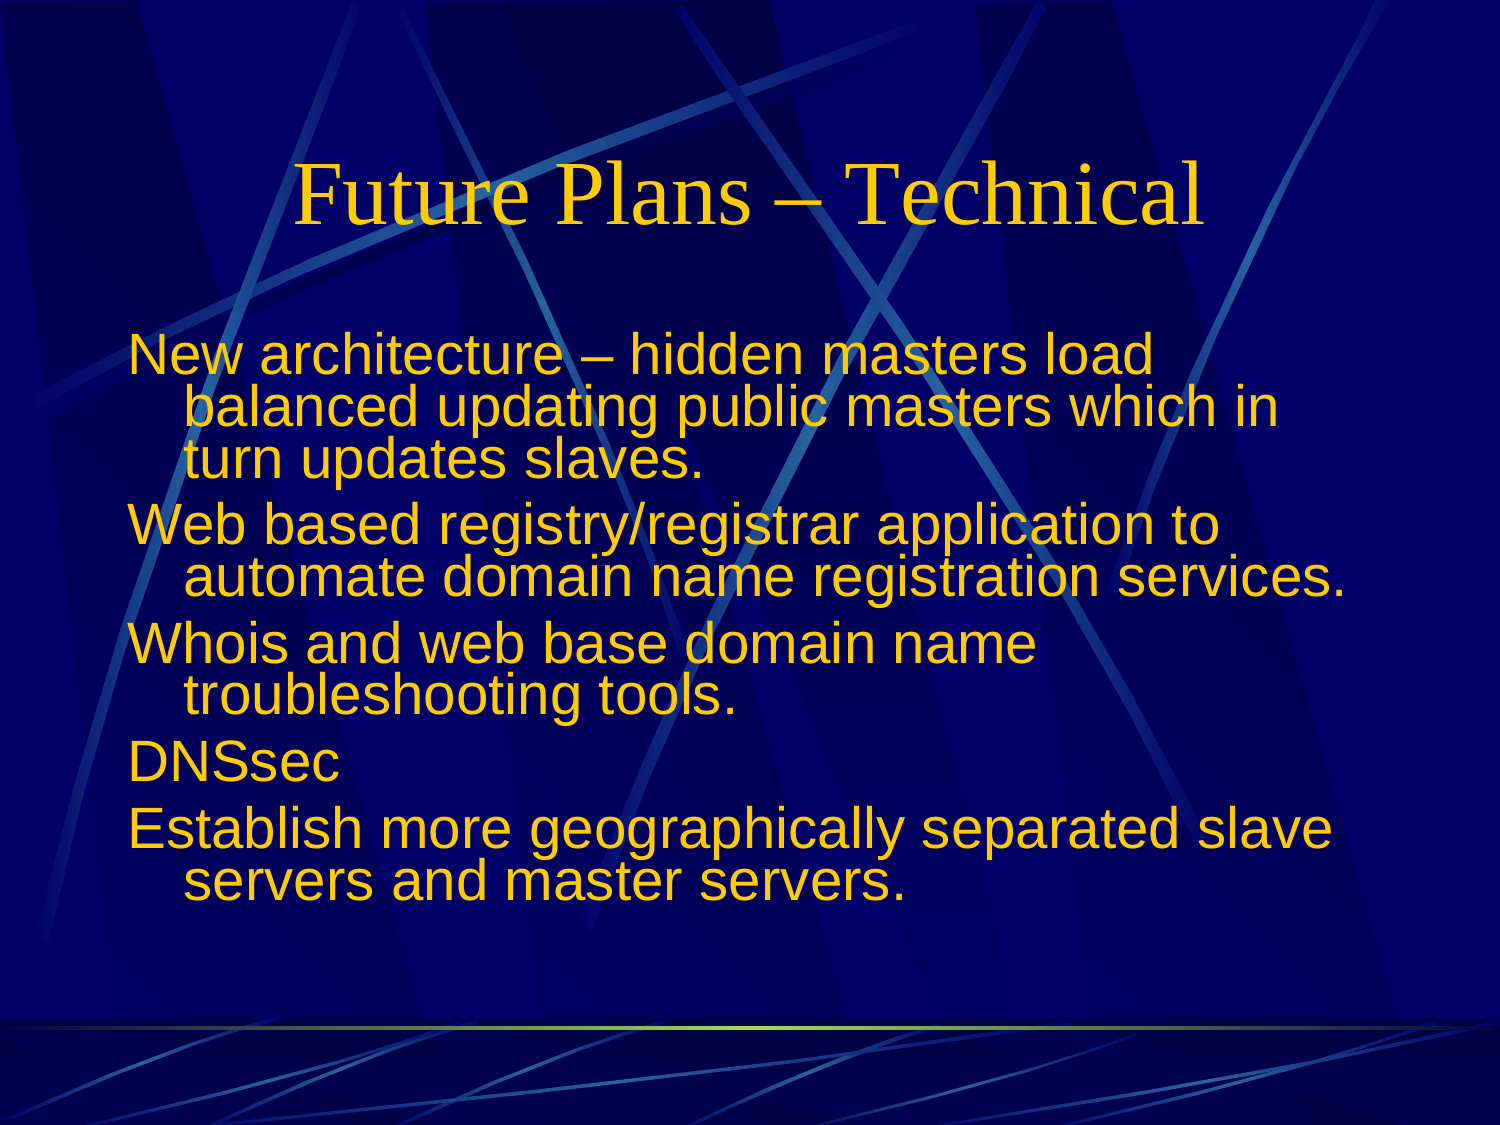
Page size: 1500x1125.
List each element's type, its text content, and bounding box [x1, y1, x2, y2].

list New architecture – hidden masters load balanced updating public masters which in turn updates slaves. Web based registry/registrar application to automate domain name registration services. Whois and web base domain name troubleshooting tools. DNSsec Establish more geographically separated slave servers and master servers. [112, 324, 1388, 1001]
title Future Plans – Technical [112, 131, 1388, 257]
